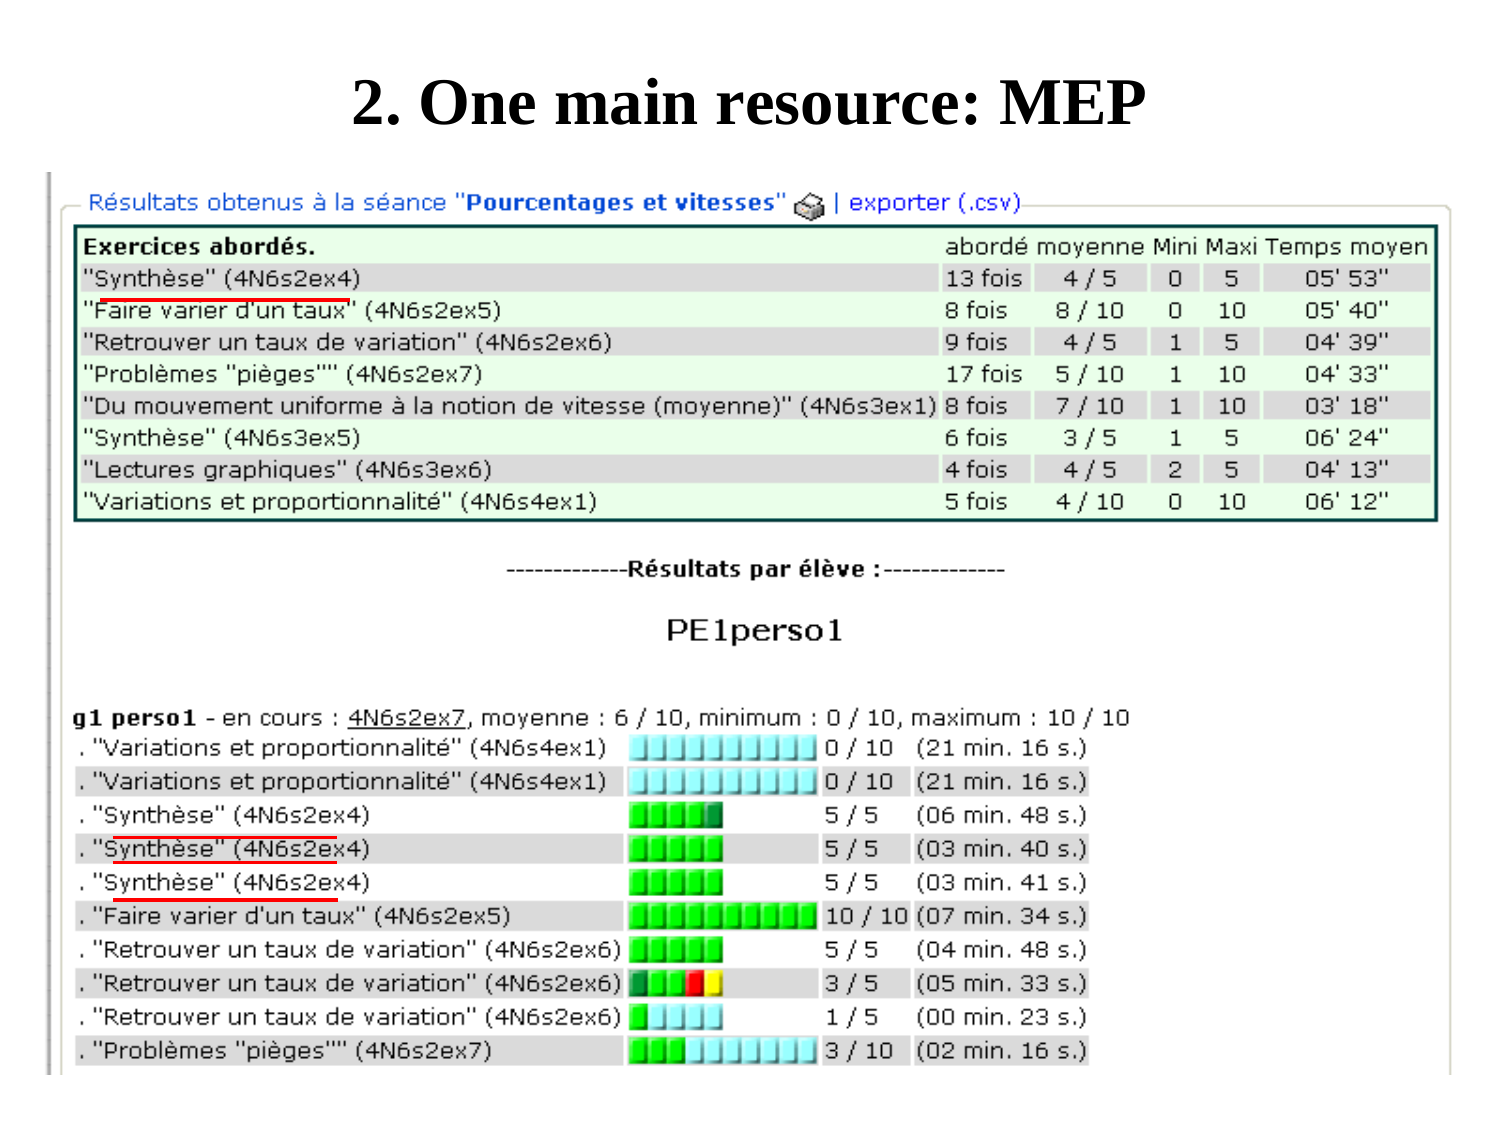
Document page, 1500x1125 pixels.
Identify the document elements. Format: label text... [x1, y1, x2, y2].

picture [44, 172, 1456, 1075]
title 2. One main resource: MEP [112, 54, 1388, 150]
